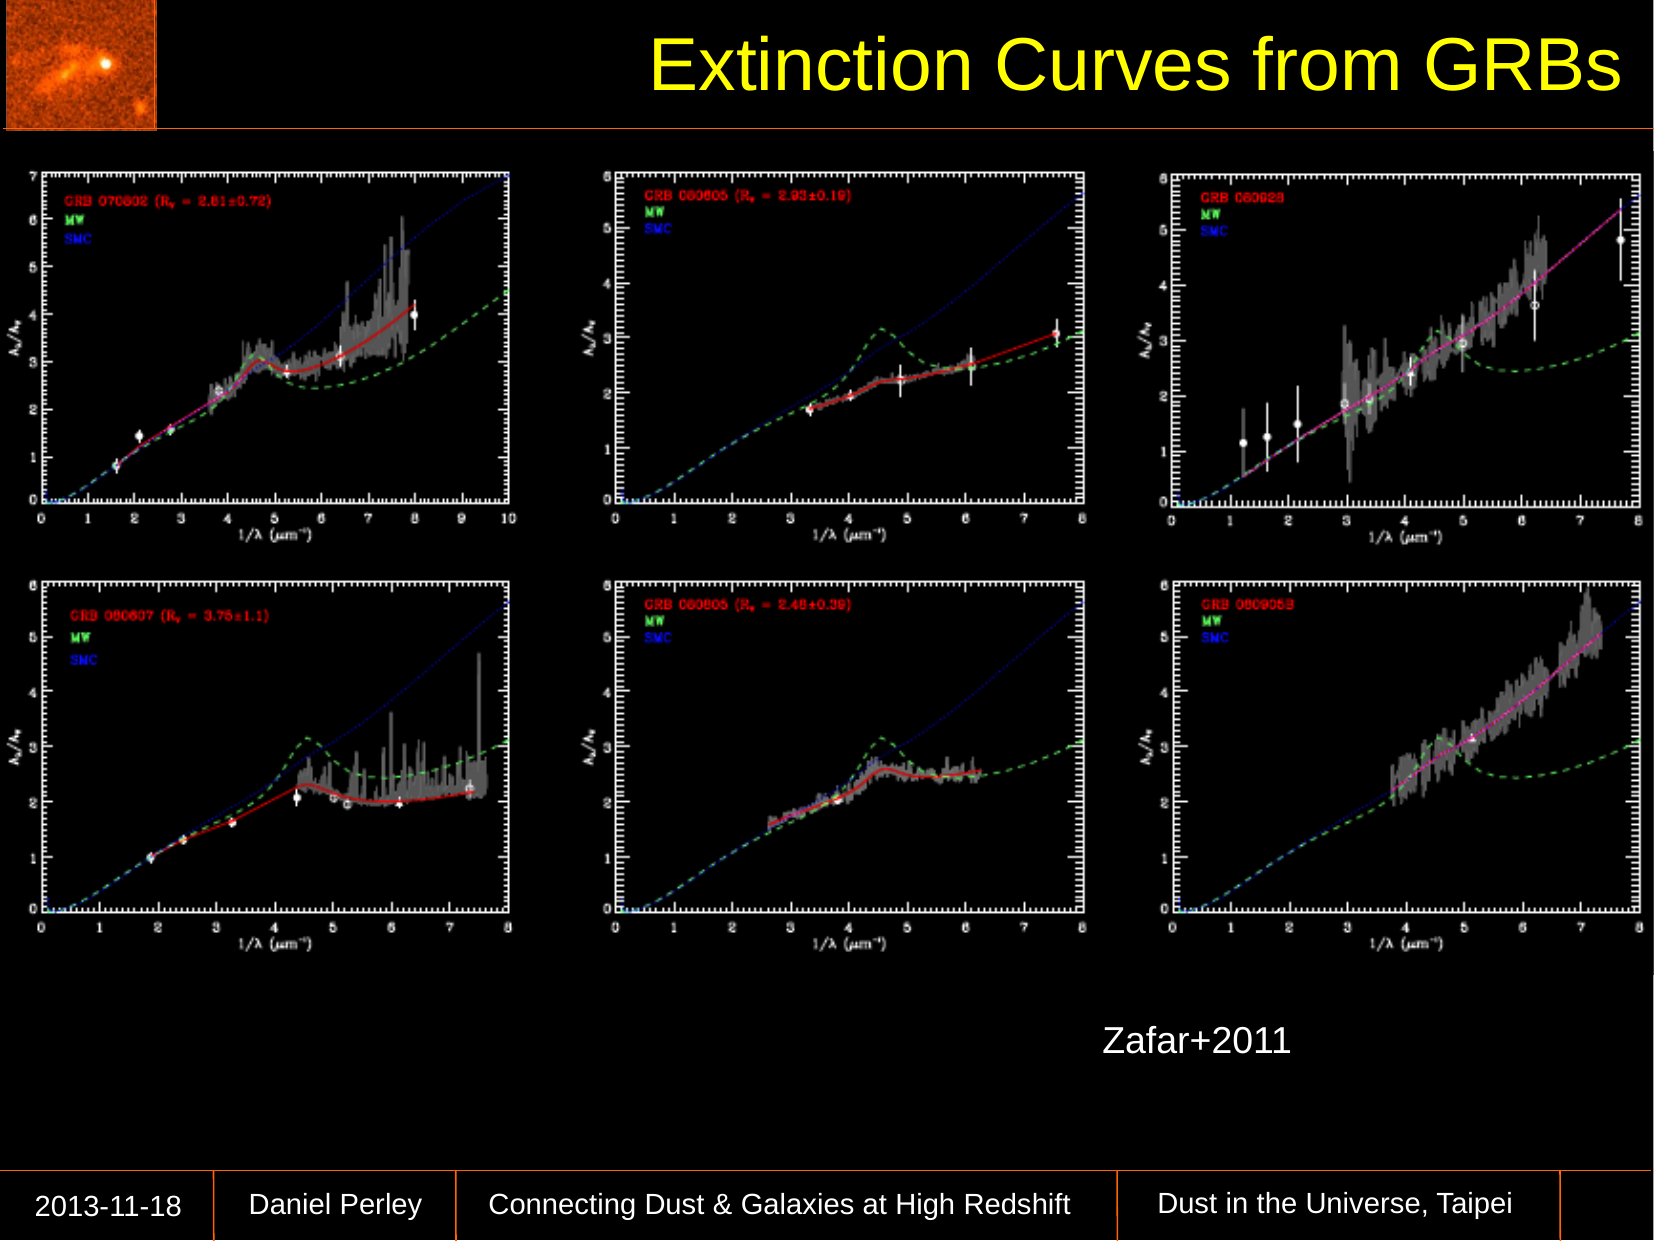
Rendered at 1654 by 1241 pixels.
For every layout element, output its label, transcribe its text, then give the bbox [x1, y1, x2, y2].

title Extinction Curves from GRBs [187, 21, 1624, 108]
picture [0, 151, 1654, 976]
text_box Zafar+2011 [1087, 1012, 1501, 1070]
picture [7, 0, 154, 128]
